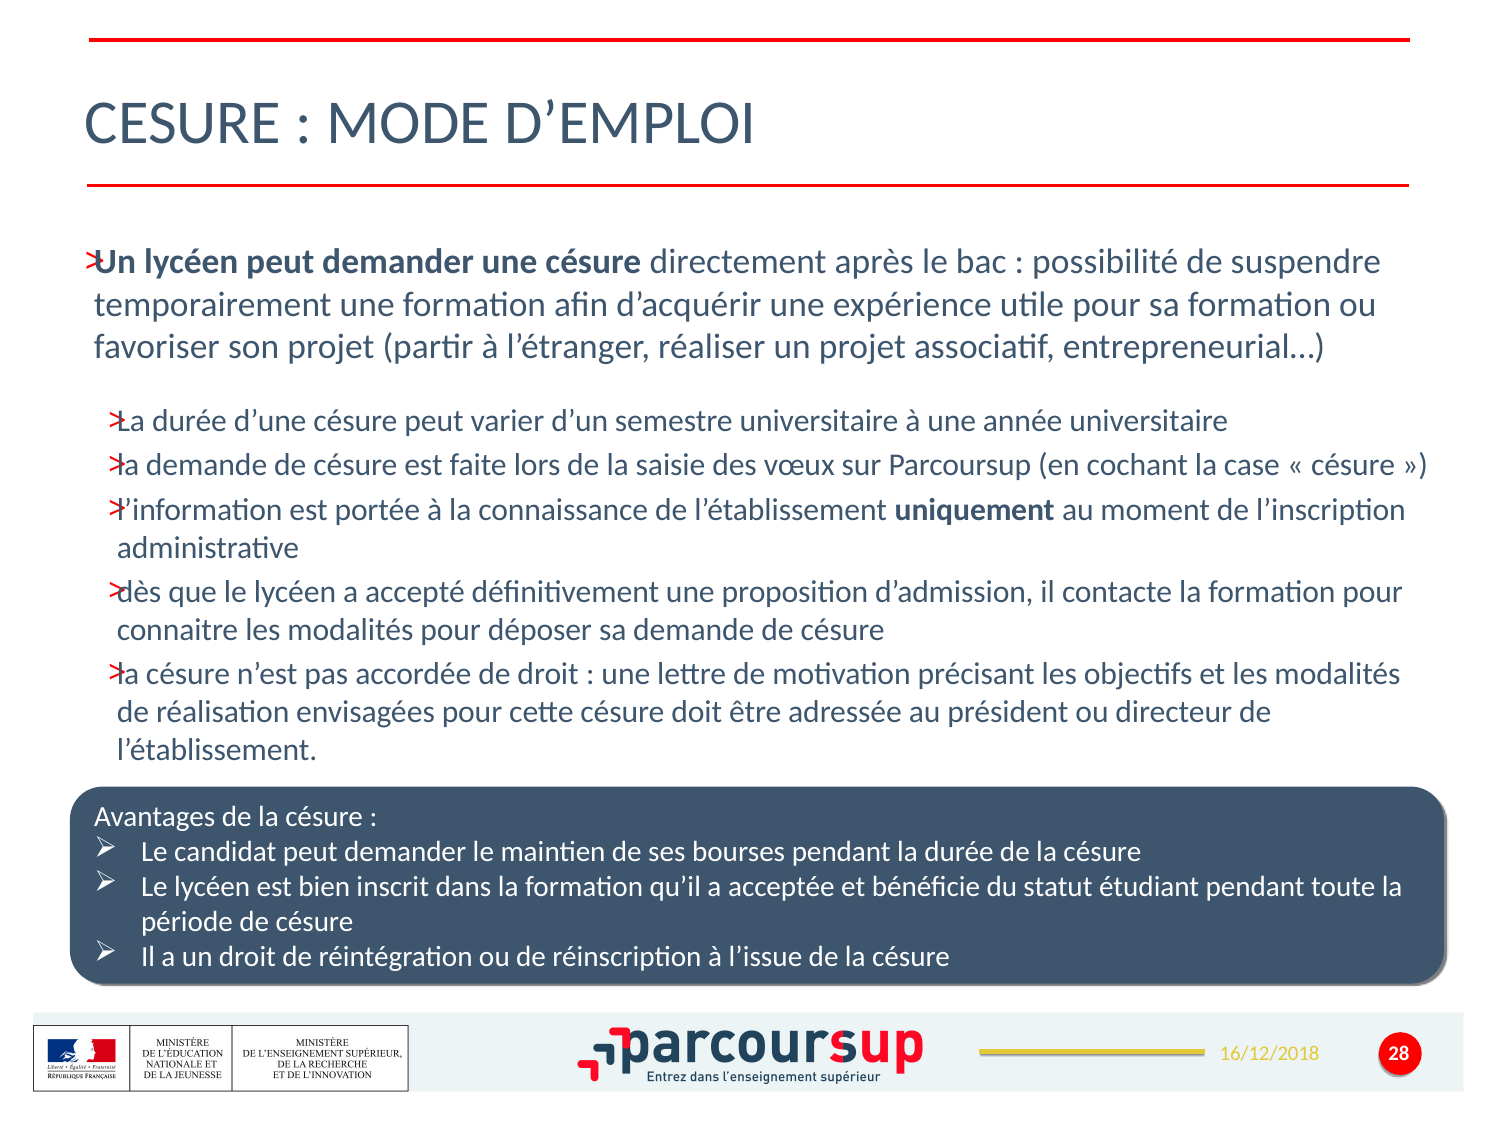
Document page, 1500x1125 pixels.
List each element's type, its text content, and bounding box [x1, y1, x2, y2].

list Un lycéen peut demander une césure directement après le bac : possibilité de suspendre temporairement une formation afin d’acquérir une expérience utile pour sa formation ou favoriser son projet (partir à l’étranger, réaliser un projet associatif, entrepreneurial…) La durée d’une césure peut varier d’un semestre universitaire à une année universitaire la demande de césure est faite lors de la saisie des vœux sur Parcoursup (en cochant la case « césure ») l’information est portée à la connaissance de l’établissement uniquement au moment de l’inscription administrative dès que le lycéen a accepté définitivement une proposition d’admission, il contacte la formation pour connaitre les modalités pour déposer sa demande de césure la césure n’est pas accordée de droit : une lettre de motivation précisant les objectifs et les modalités de réalisation envisagées pour cette césure doit être adressée au président ou directeur de l’établissement. [69, 230, 1452, 986]
slide_number <numéro> [1368, 1031, 1430, 1074]
picture [0, 0, 1499, 1124]
text_box Avantages de la césure : Le candidat peut demander le maintien de ses bourses pendant la durée de la césure Le lycéen est bien inscrit dans la formation qu’il a acceptée et bénéficie du statut étudiant pendant toute la période de césure Il a un droit de réintégration ou de réinscription à l’issue de la césure [69, 786, 1444, 984]
title CESURE : mode d’emploi [69, 12, 1409, 224]
